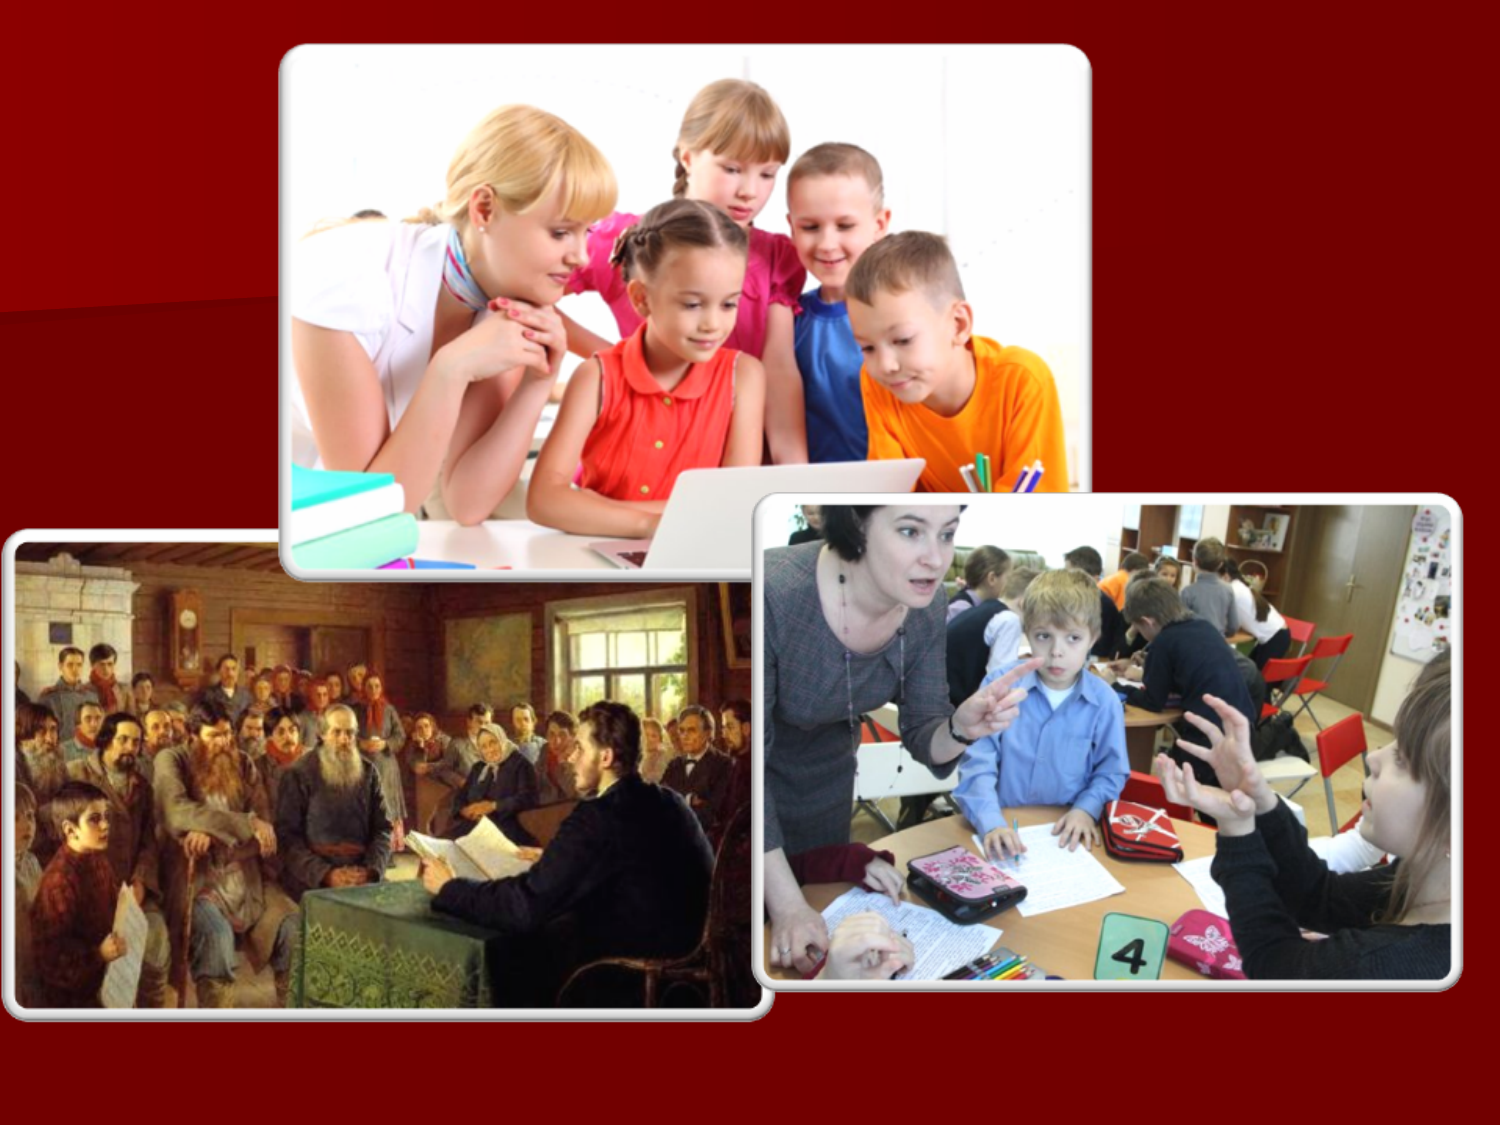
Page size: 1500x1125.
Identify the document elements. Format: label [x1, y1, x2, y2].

picture [0, 42, 1465, 1024]
